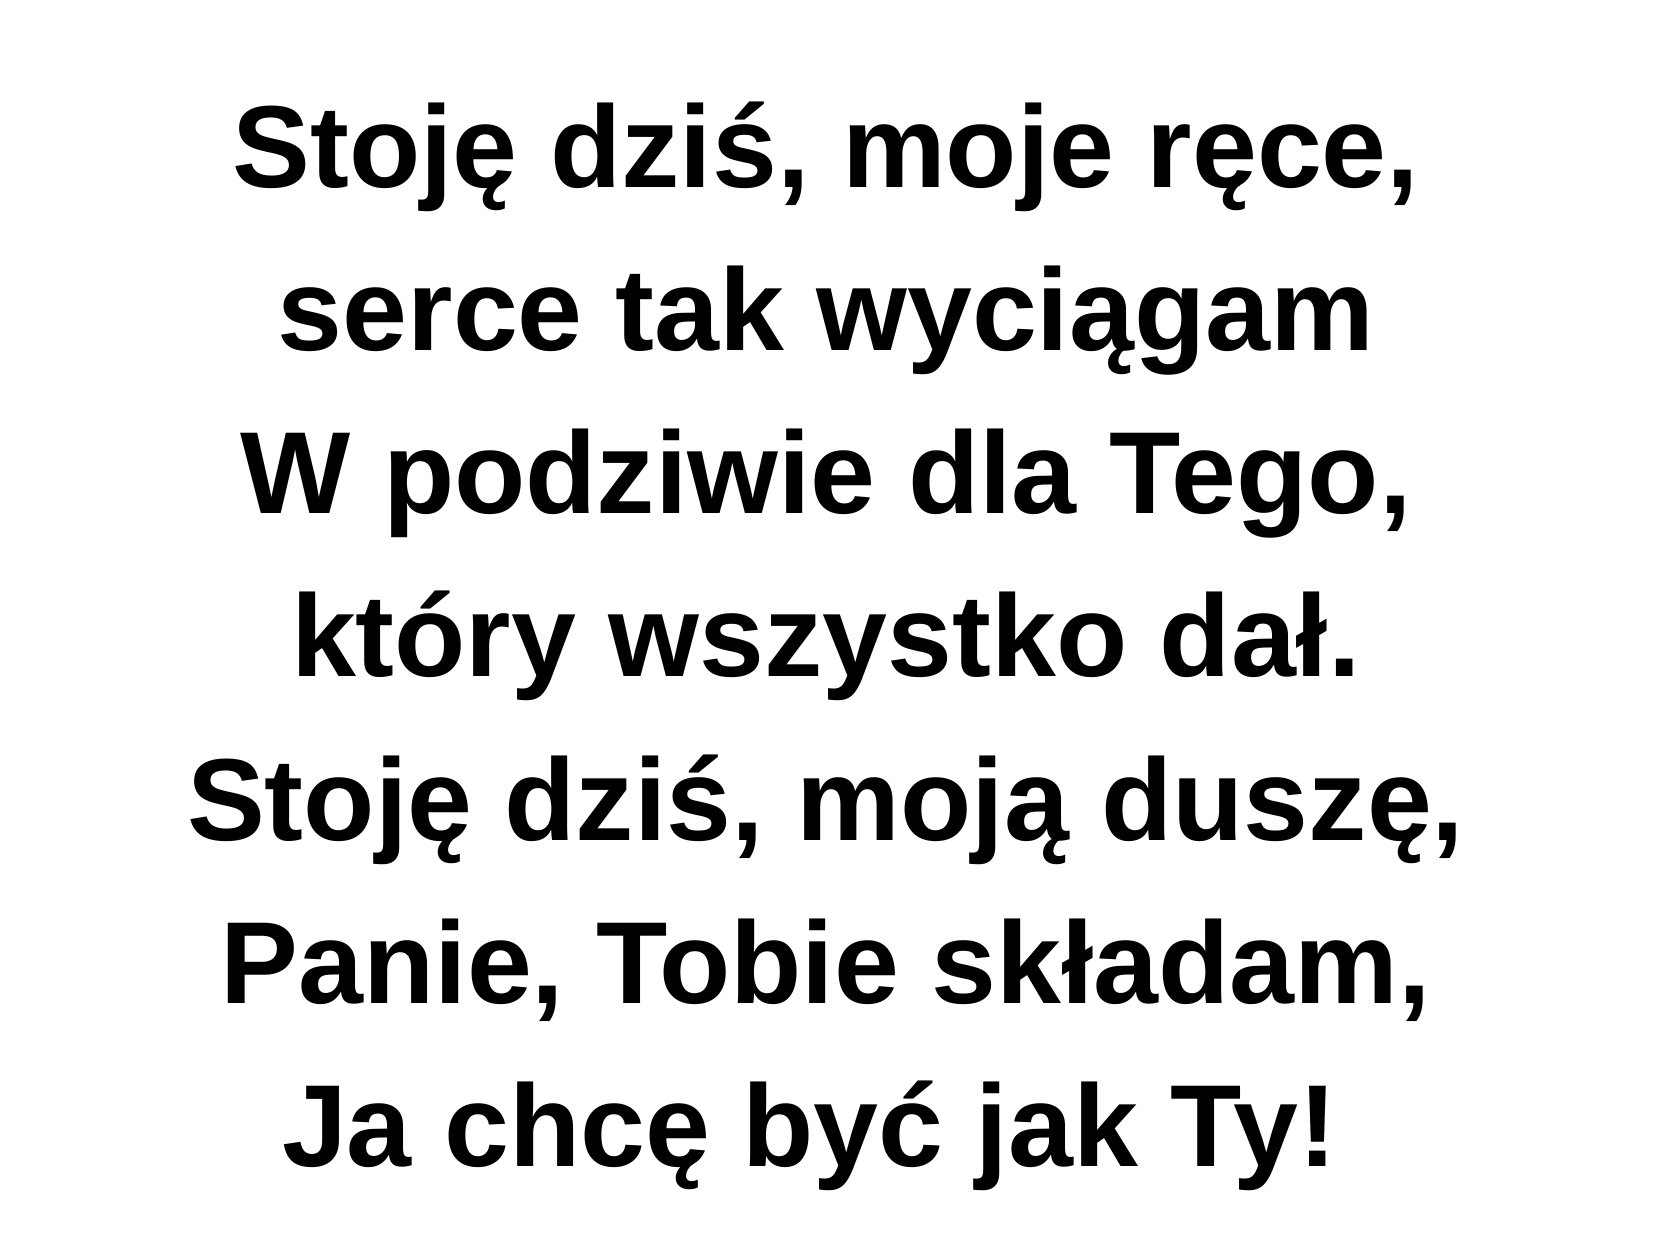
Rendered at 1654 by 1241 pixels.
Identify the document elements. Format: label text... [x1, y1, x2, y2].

subtitle Stoję dziś, moje ręce, serce tak wyciągam W podziwie dla Tego, który wszystko dał. Stoję dziś, moją duszę, Panie, Tobie składam, Ja chcę być jak Ty! [0, 0, 1654, 1241]
